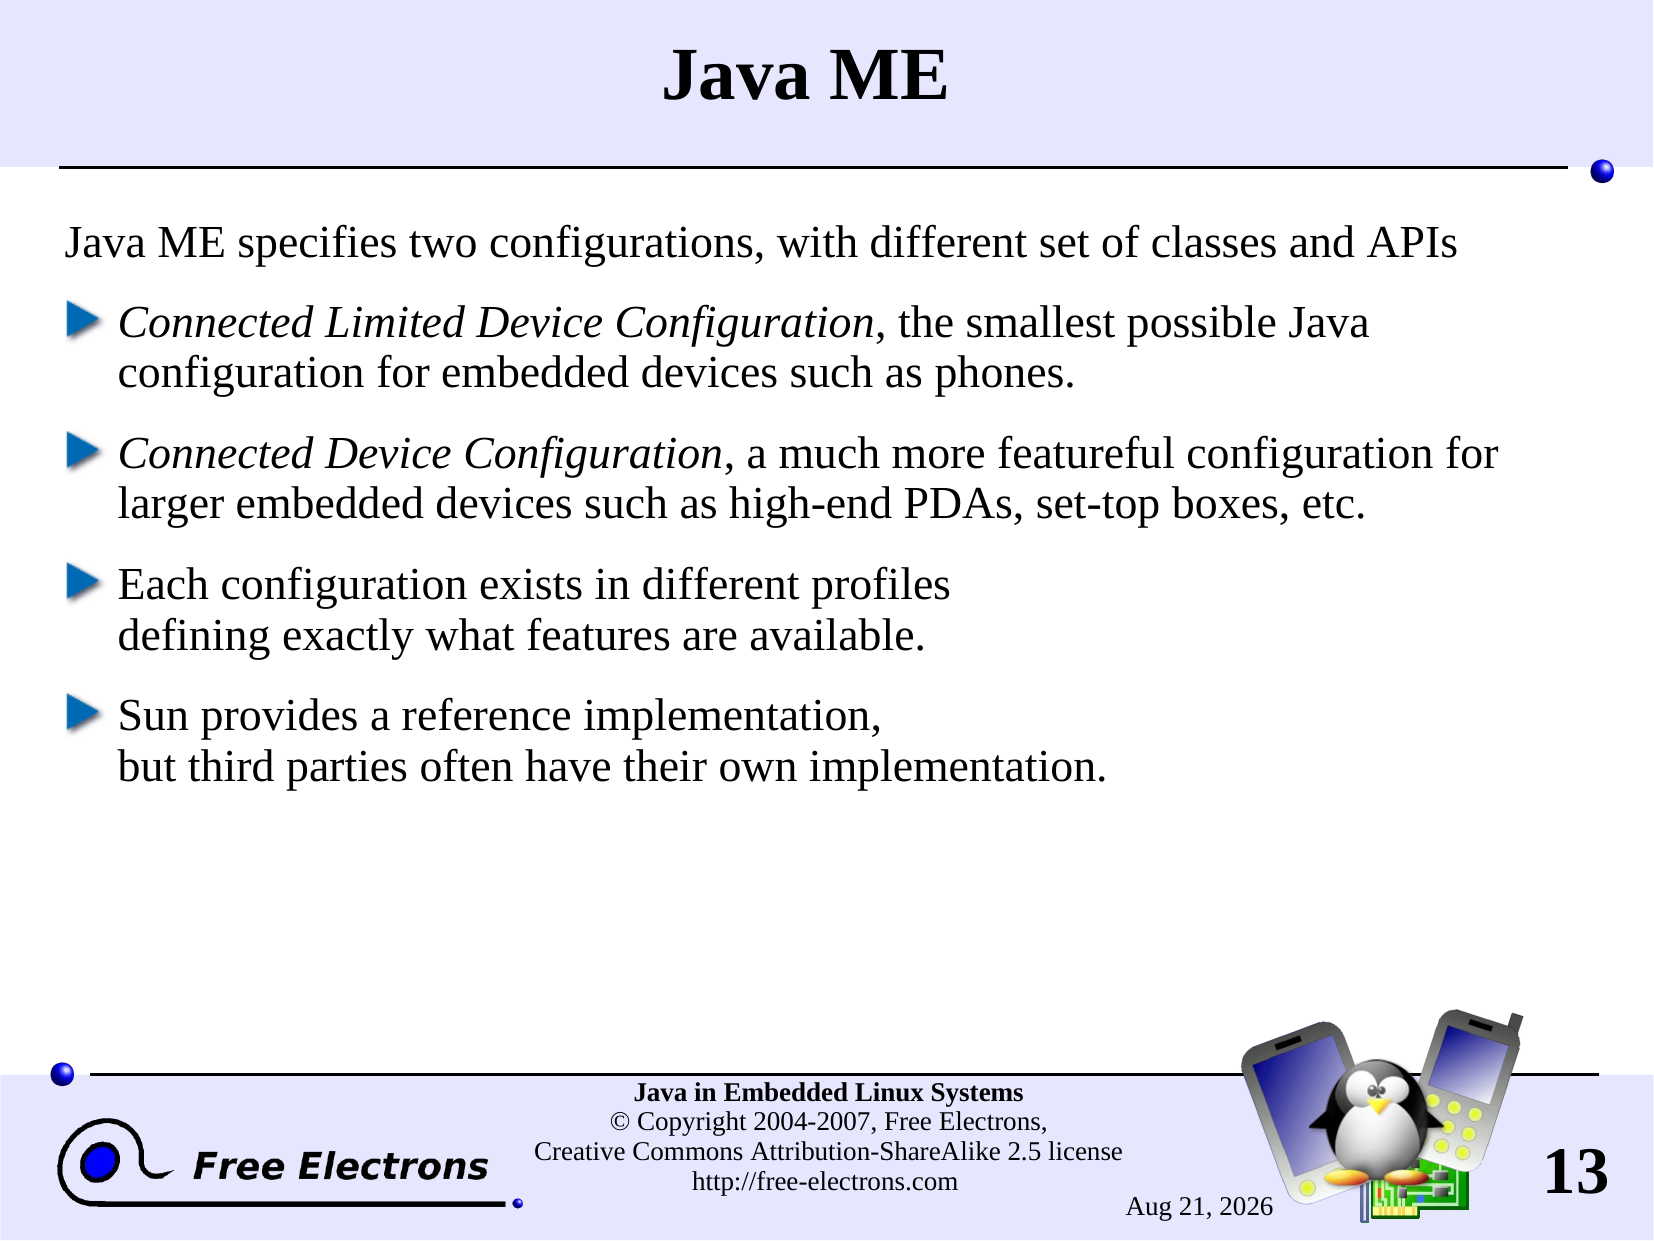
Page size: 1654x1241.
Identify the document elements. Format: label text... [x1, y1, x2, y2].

picture [1231, 1066, 1521, 1241]
list Java ME specifies two configurations, with different set of classes and APIs Connected Limited Device Configuration, the smallest possible Java configuration for embedded devices such as phones. Connected Device Configuration, a much more featureful configuration for larger embedded devices such as high-end PDAs, set-top boxes, etc. Each configuration exists in different profiles defining exactly what features are available. Sun provides a reference implementation, but third parties often have their own implementation. [46, 216, 1571, 1066]
picture [50, 1107, 527, 1216]
title Java ME [60, 25, 1551, 124]
